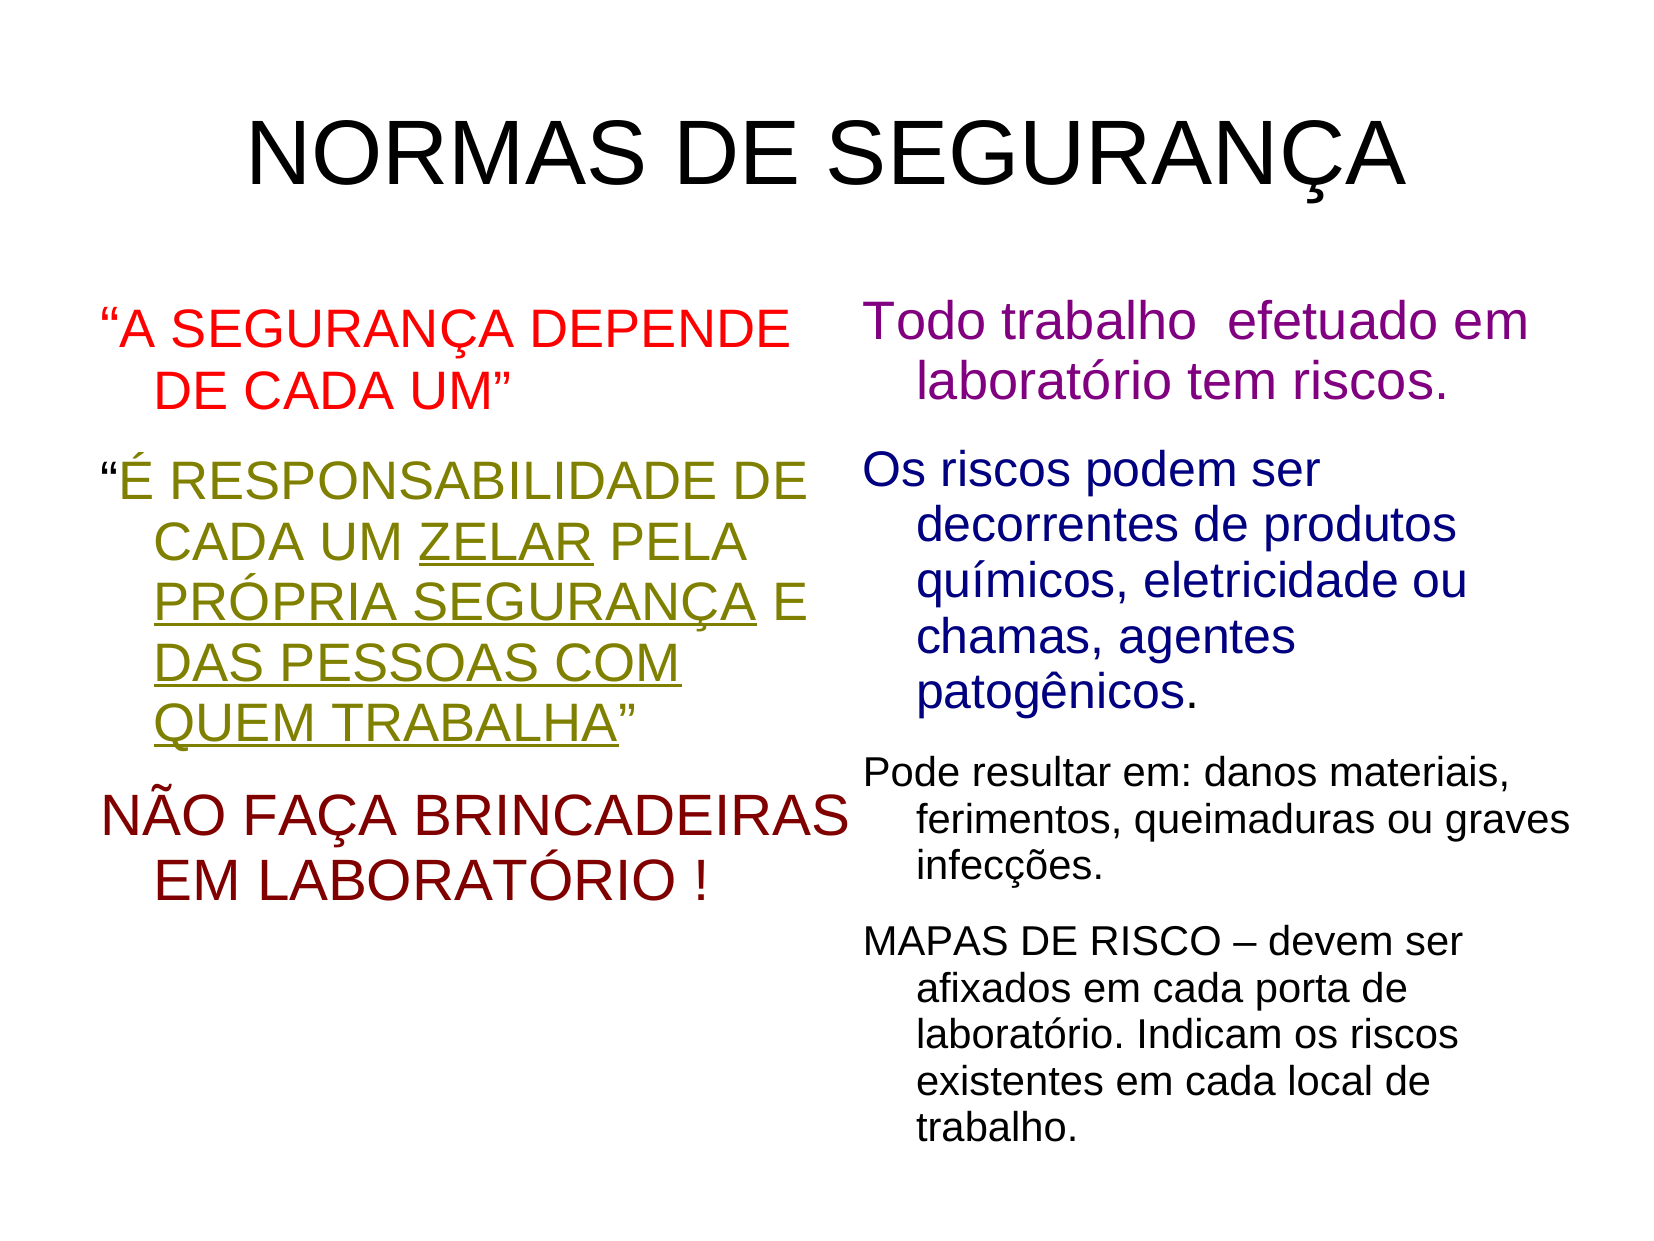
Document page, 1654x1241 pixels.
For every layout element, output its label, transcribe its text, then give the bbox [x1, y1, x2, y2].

title NORMAS DE SEGURANÇA [82, 56, 1571, 250]
list Todo trabalho efetuado em laboratório tem riscos. Os riscos podem ser decorrentes de produtos químicos, eletricidade ou chamas, agentes patogênicos. Pode resultar em: danos materiais, ferimentos, queimaduras ou graves infecções. MAPAS DE RISCO – devem ser afixados em cada porta de laboratório. Indicam os riscos existentes em cada local de trabalho. [845, 290, 1572, 1153]
list “A SEGURANÇA DEPENDE DE CADA UM” “É RESPONSABILIDADE DE CADA UM ZELAR PELA PRÓPRIA SEGURANÇA E DAS PESSOAS COM QUEM TRABALHA” NÃO FAÇA BRINCADEIRAS EM LABORATÓRIO ! [82, 295, 845, 1143]
